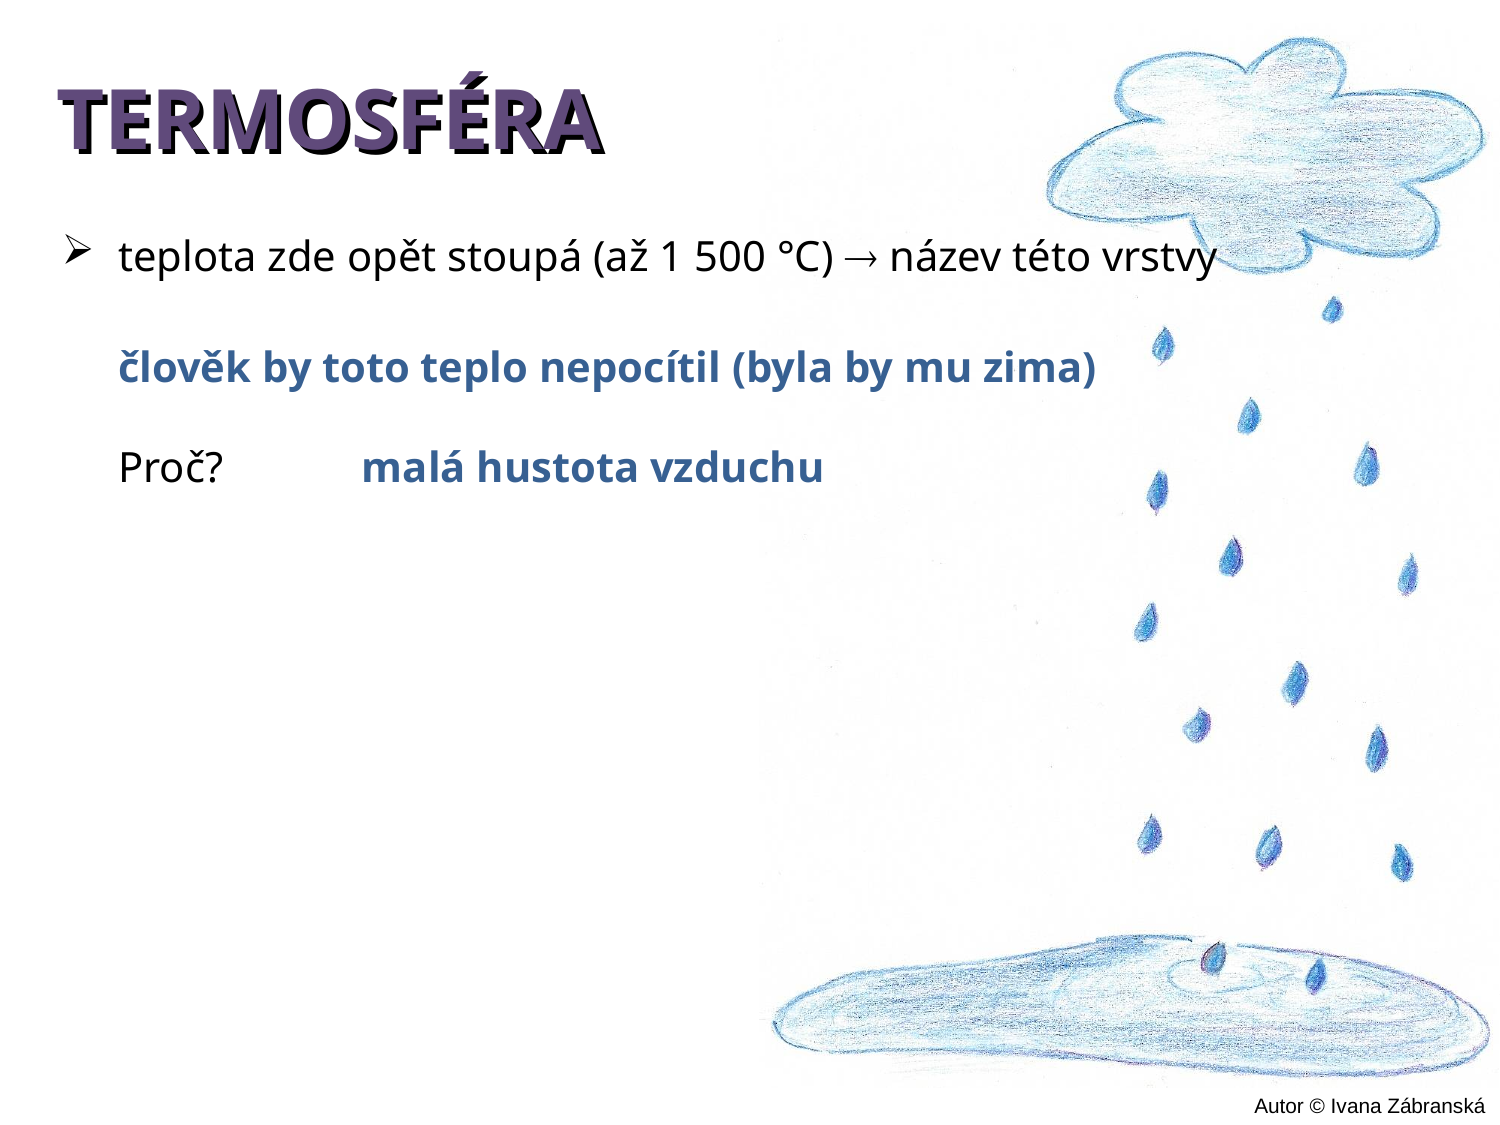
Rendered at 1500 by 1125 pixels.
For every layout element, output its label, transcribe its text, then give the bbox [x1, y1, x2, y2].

list teplota zde opět stoupá (až 1 500 °C)  název této vrstvy člověk by toto teplo nepocítil (byla by mu zima) Proč? malá hustota vzduchu [46, 222, 1454, 1020]
text_box Autor © Ivana Zábranská [1239, 1084, 1500, 1125]
title TERMOSFÉRA [41, 24, 1240, 209]
picture [759, 23, 1500, 1088]
